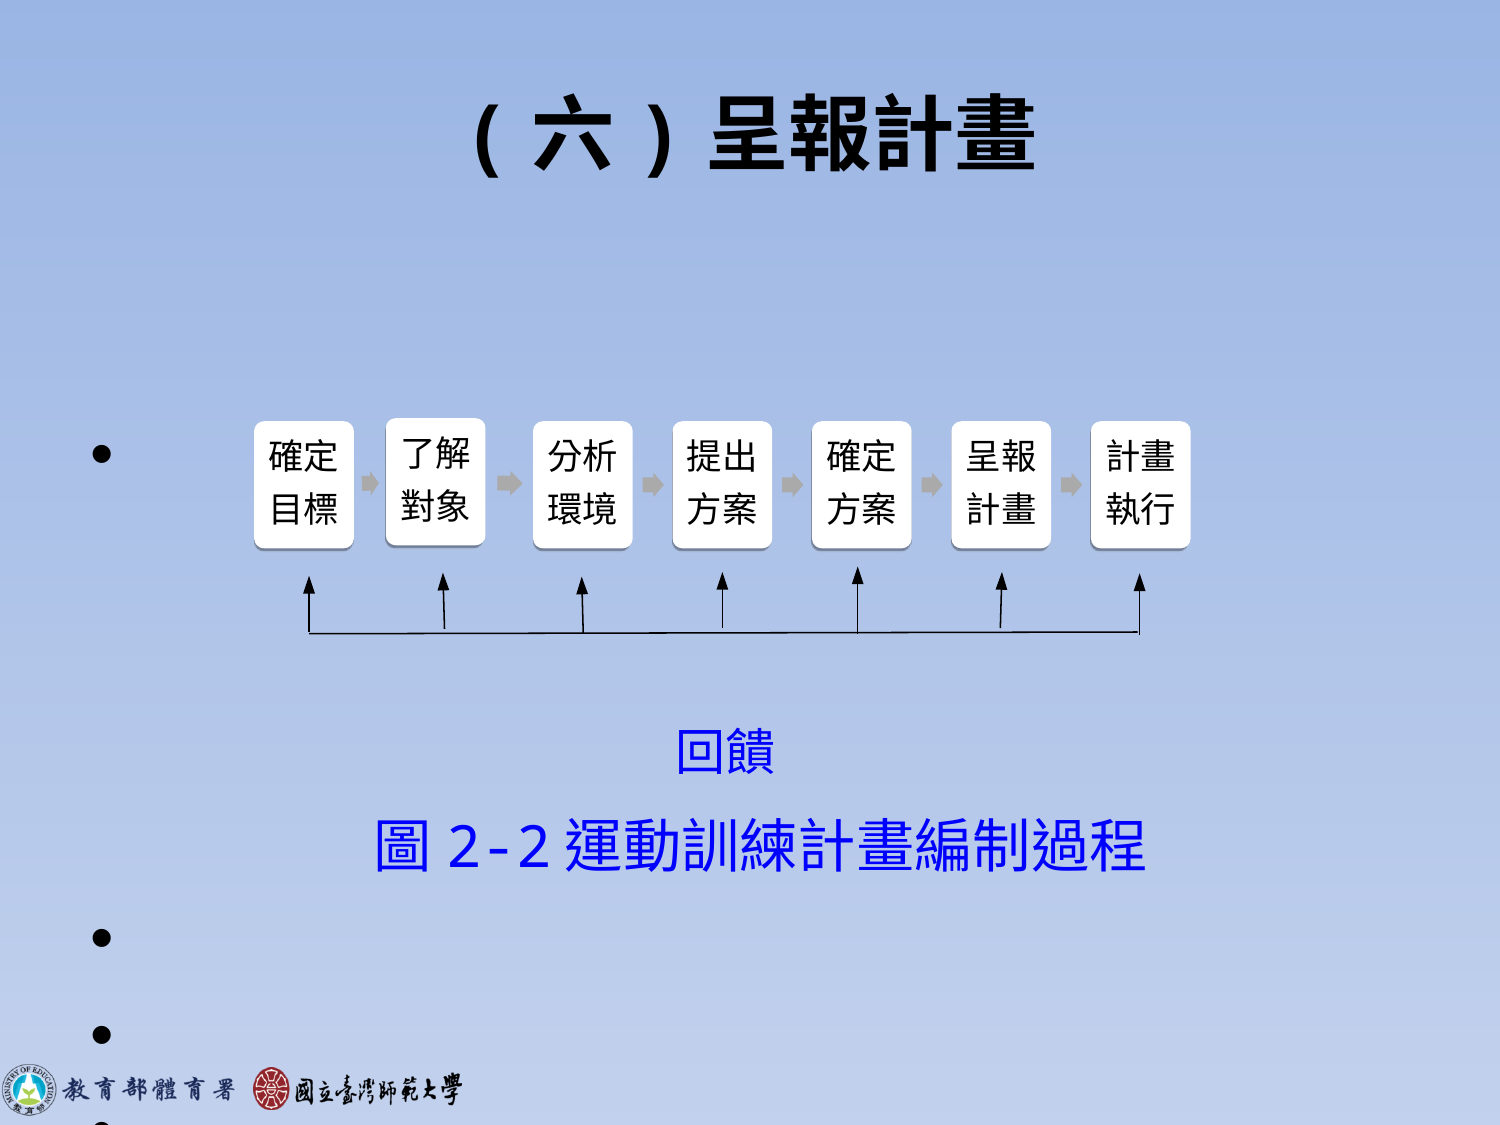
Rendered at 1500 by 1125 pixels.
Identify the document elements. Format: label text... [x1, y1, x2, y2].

text_box [642, 472, 664, 498]
text_box [497, 470, 523, 496]
text_box 確定 方案 [811, 421, 912, 549]
text_box 了解 對象 [385, 418, 486, 546]
text_box [1061, 472, 1083, 498]
text_box 呈報 計畫 [951, 421, 1052, 549]
text_box [361, 470, 379, 496]
text_box 計畫 執行 [1090, 421, 1191, 549]
list 回饋 圖2-2運動訓練計畫編制過程 [75, 309, 1426, 977]
text_box 分析 環境 [533, 421, 633, 549]
text_box [782, 472, 804, 498]
text_box 確定 目標 [254, 421, 354, 549]
text_box [921, 472, 943, 498]
text_box 提出 方案 [672, 421, 773, 549]
title (六)呈報計畫 [75, 37, 1426, 226]
